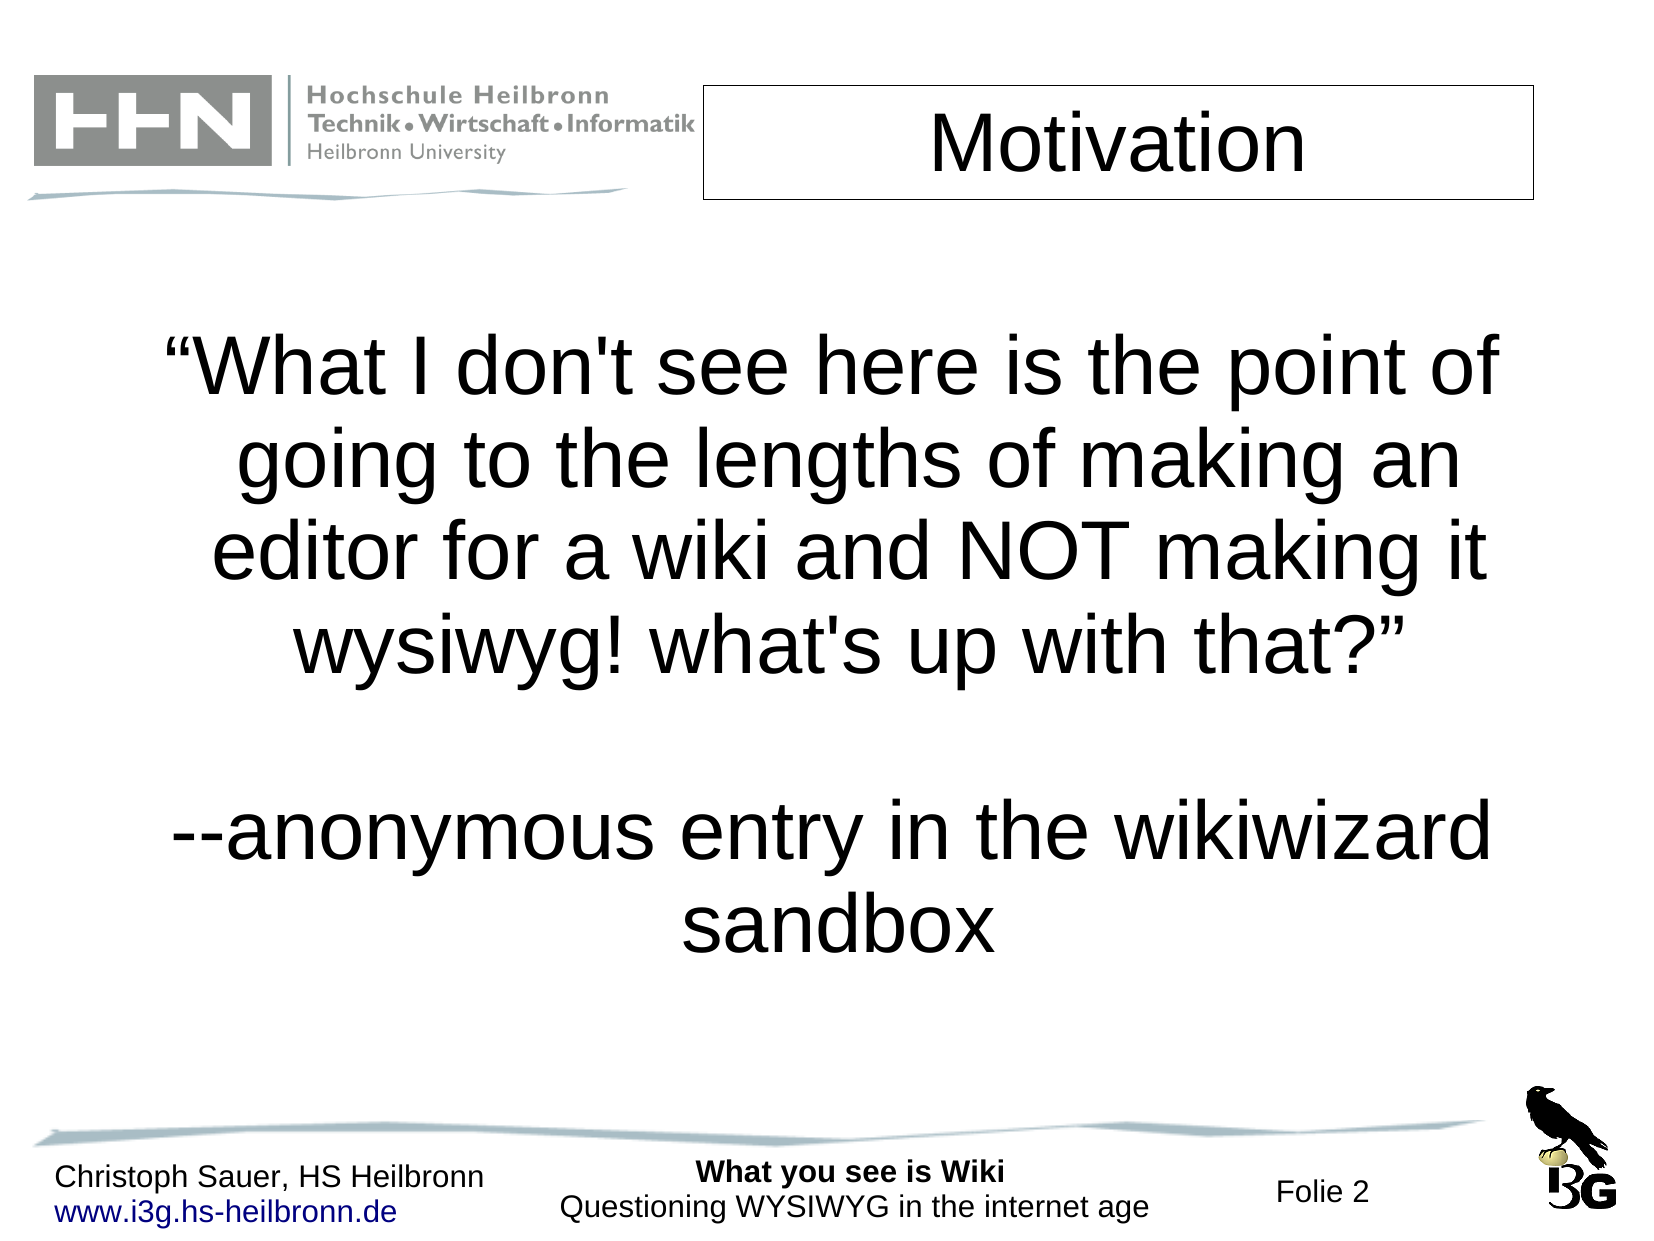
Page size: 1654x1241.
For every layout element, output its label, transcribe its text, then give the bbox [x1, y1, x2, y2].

picture [34, 75, 695, 166]
picture [31, 1120, 1490, 1152]
picture [1526, 1086, 1616, 1209]
subtitle “What I don't see here is the point of going to the lengths of making an editor for a wiki and NOT making it wysiwyg! what's up with that?” --anonymous entry in the wikiwizard sandbox [108, 271, 1521, 1017]
title Motivation [703, 85, 1534, 200]
picture [26, 188, 629, 202]
